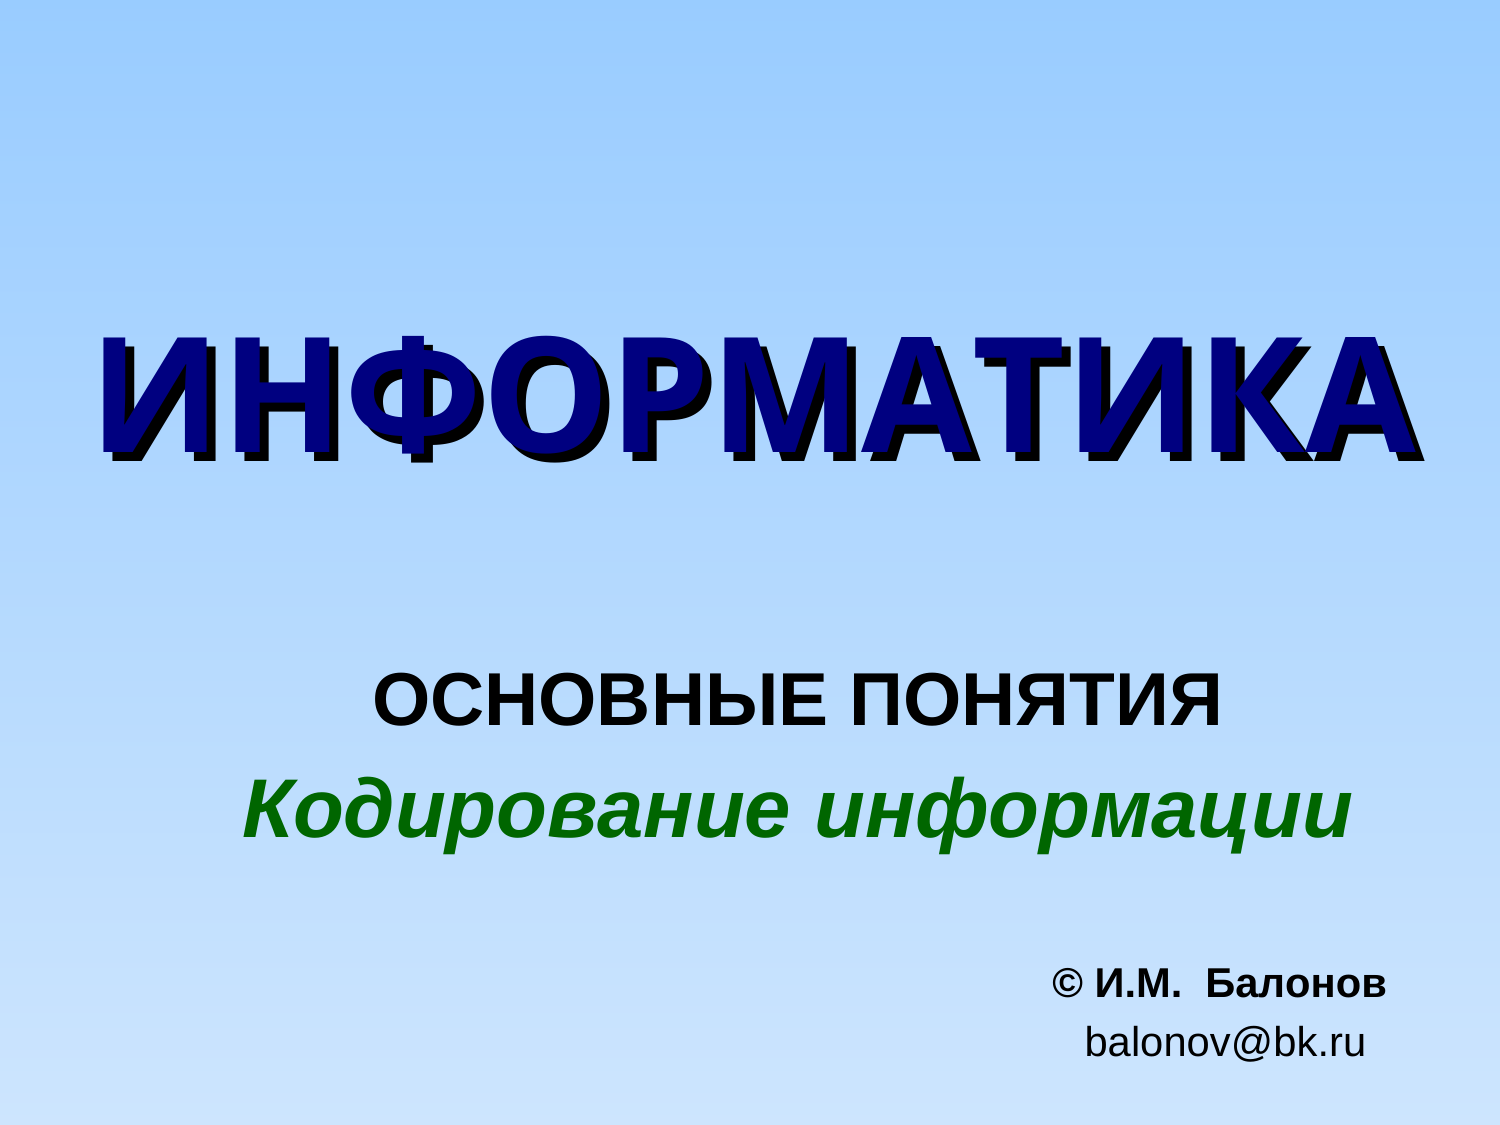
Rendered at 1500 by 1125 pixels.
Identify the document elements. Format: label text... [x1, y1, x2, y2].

text_box © И.М. Балонов balonov@bk.ru [951, 964, 1500, 1125]
title ИНФОРМАТИКА [59, 246, 1447, 535]
subtitle ОСНОВНЫЕ ПОНЯТИЯ Кодирование информации [137, 650, 1459, 1086]
